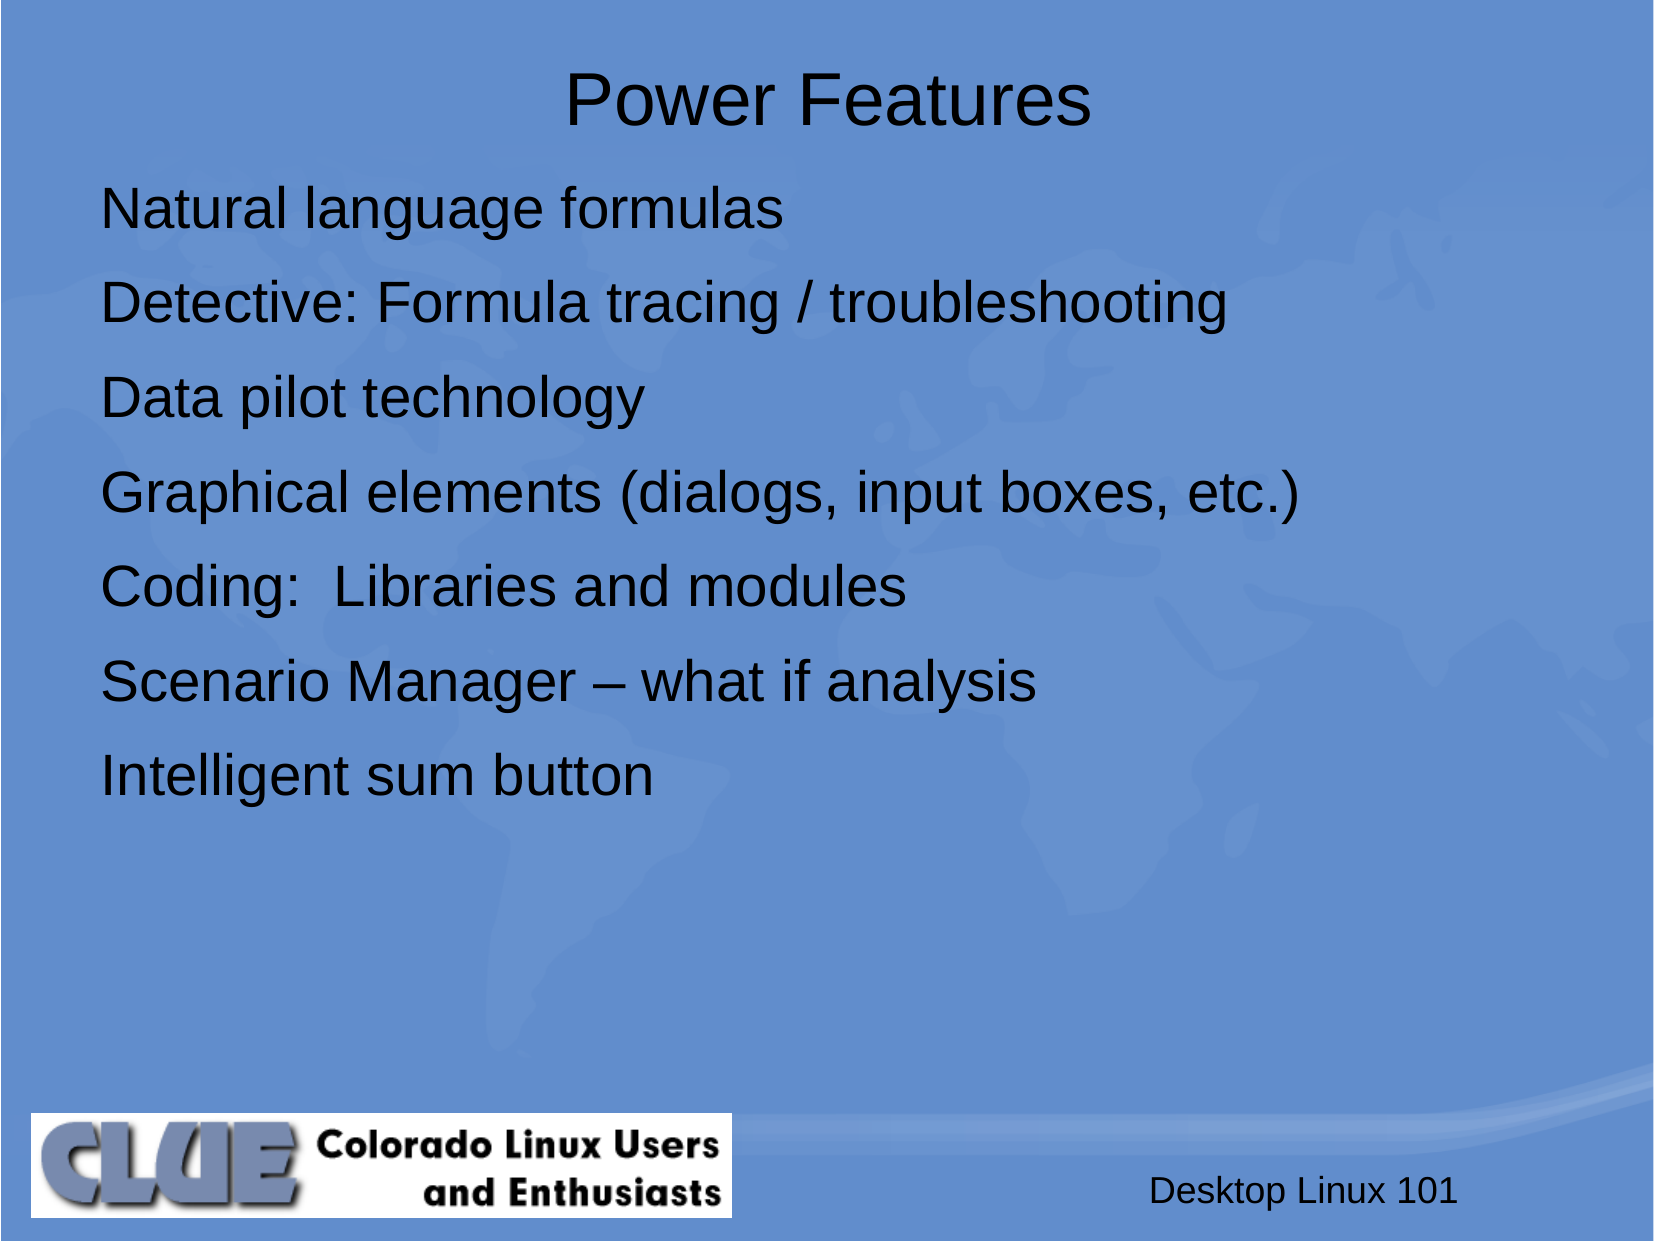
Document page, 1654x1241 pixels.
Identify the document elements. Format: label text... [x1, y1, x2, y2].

picture [1, 0, 1654, 1241]
list Natural language formulas Detective: Formula tracing / troubleshooting Data pilot technology Graphical elements (dialogs, input boxes, etc.) Coding: Libraries and modules Scenario Manager – what if analysis Intelligent sum button [82, 175, 1571, 1039]
title Power Features [82, 44, 1576, 156]
